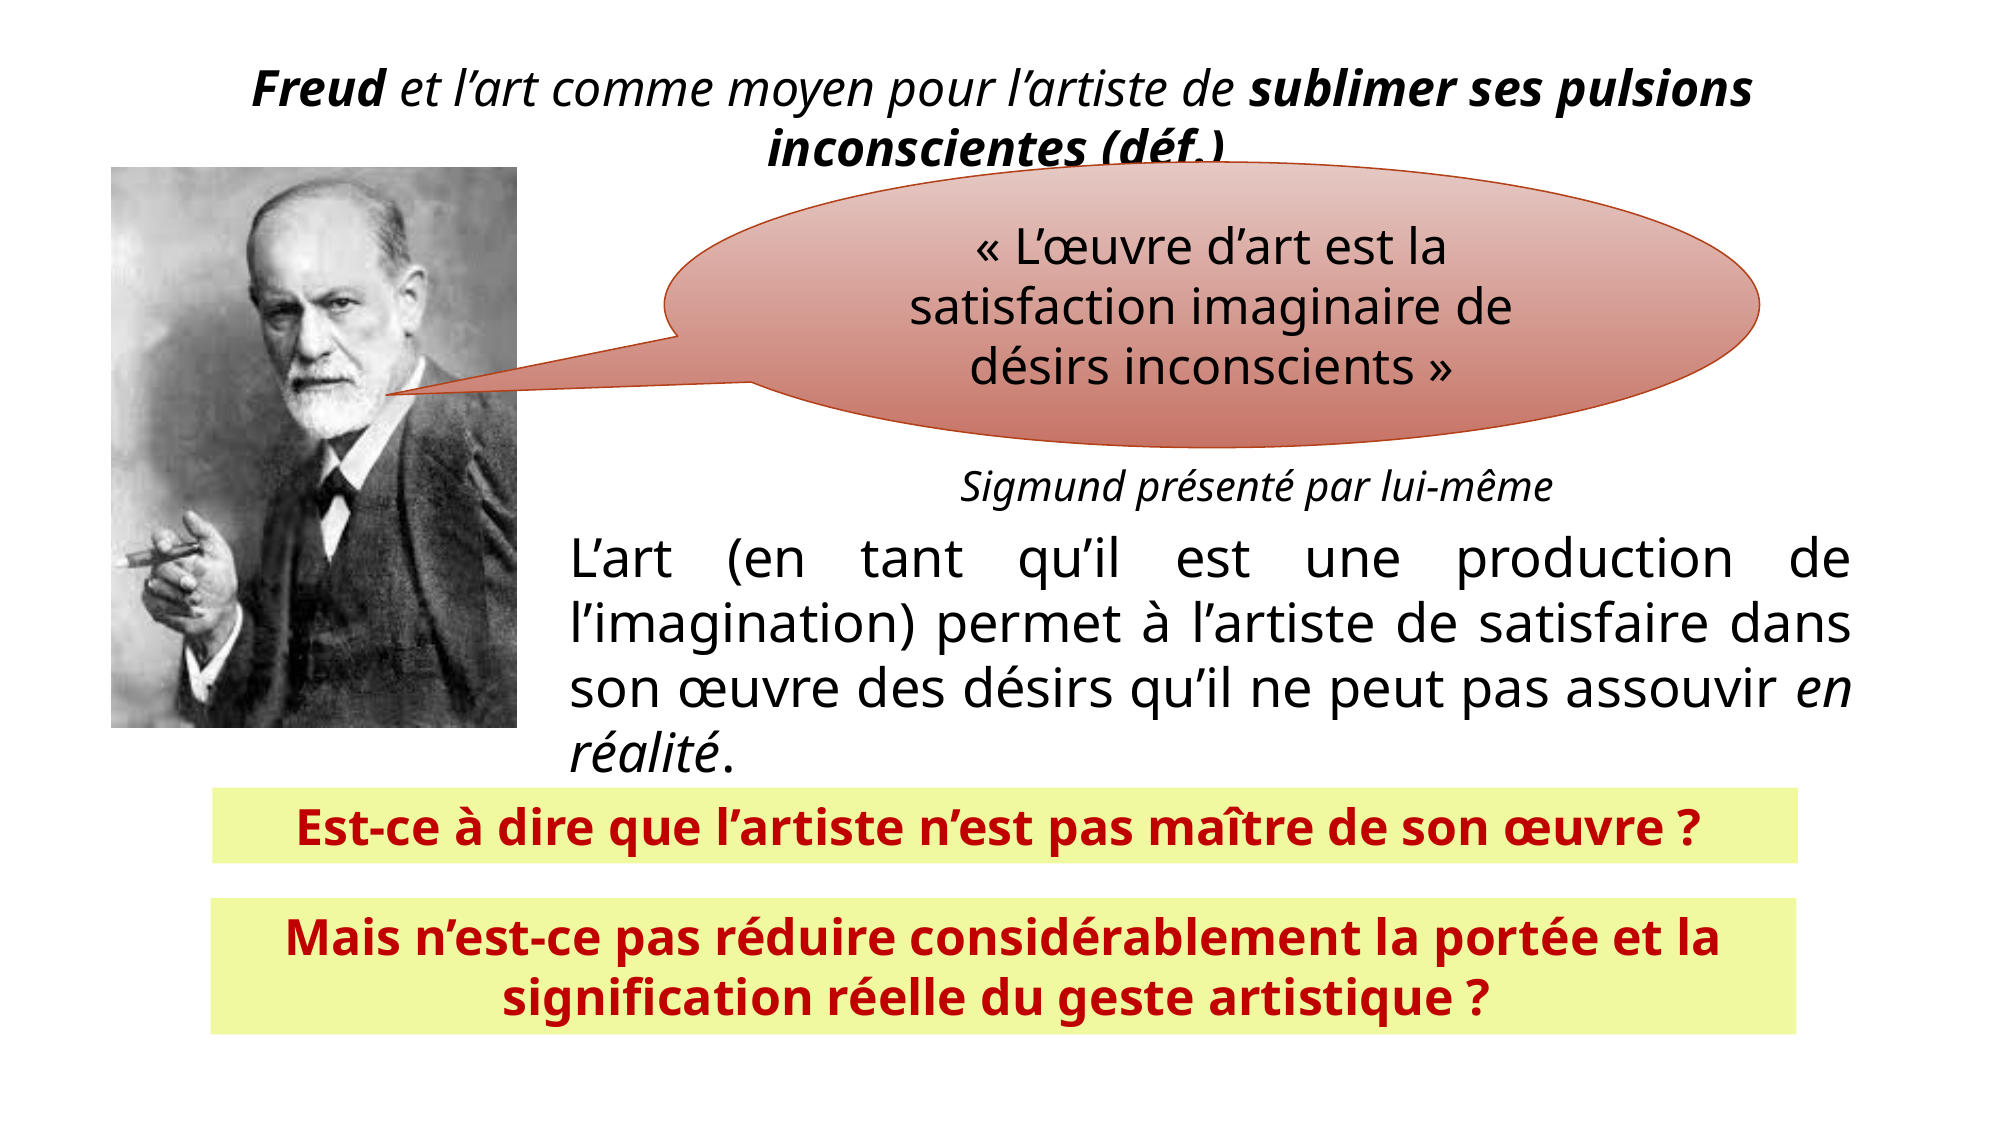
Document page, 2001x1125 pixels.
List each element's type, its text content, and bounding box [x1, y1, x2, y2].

text_box Freud et l’art comme moyen pour l’artiste de sublimer ses pulsions inconscientes (déf.) [111, 48, 1895, 125]
text_box L’art (en tant qu’il est une production de l’imagination) permet à l’artiste de satisfaire dans son œuvre des désirs qu’il ne peut pas assouvir en réalité. [554, 515, 1895, 728]
text_box Sigmund présenté par lui-même [692, 452, 1822, 518]
text_box Mais n’est-ce pas réduire considérablement la portée et la signification réelle du geste artistique ? [210, 898, 1797, 1035]
text_box « L’œuvre d’art est la satisfaction imaginaire de désirs inconscients » [386, 161, 1760, 448]
picture [111, 167, 517, 728]
text_box Est-ce à dire que l’artiste n’est pas maître de son œuvre ? [212, 787, 1798, 864]
text_box Toute œuvre d’art serait l’expression de désirs inconscients [209, 786, 1791, 863]
